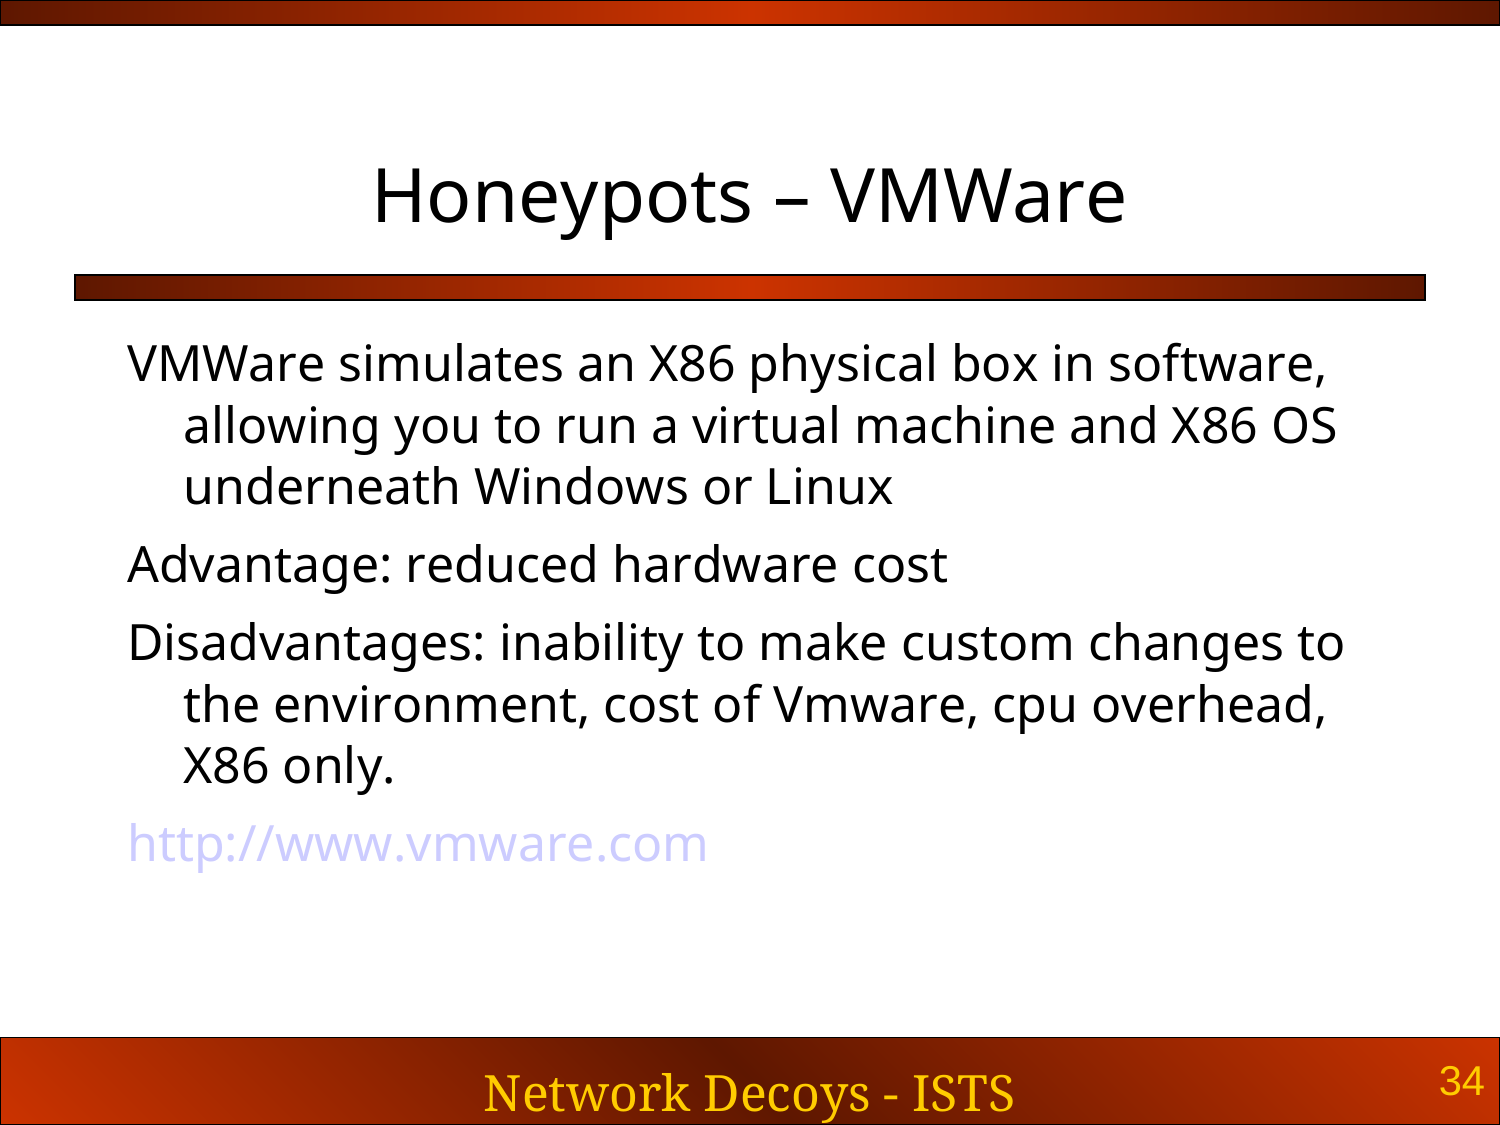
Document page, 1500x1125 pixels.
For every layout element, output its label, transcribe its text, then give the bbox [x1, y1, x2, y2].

title Honeypots – VMWare [112, 99, 1388, 288]
list VMWare simulates an X86 physical box in software, allowing you to run a virtual machine and X86 OS underneath Windows or Linux Advantage: reduced hardware cost Disadvantages: inability to make custom changes to the environment, cost of Vmware, cpu overhead, X86 only. http://www.vmware.com [112, 324, 1388, 1001]
